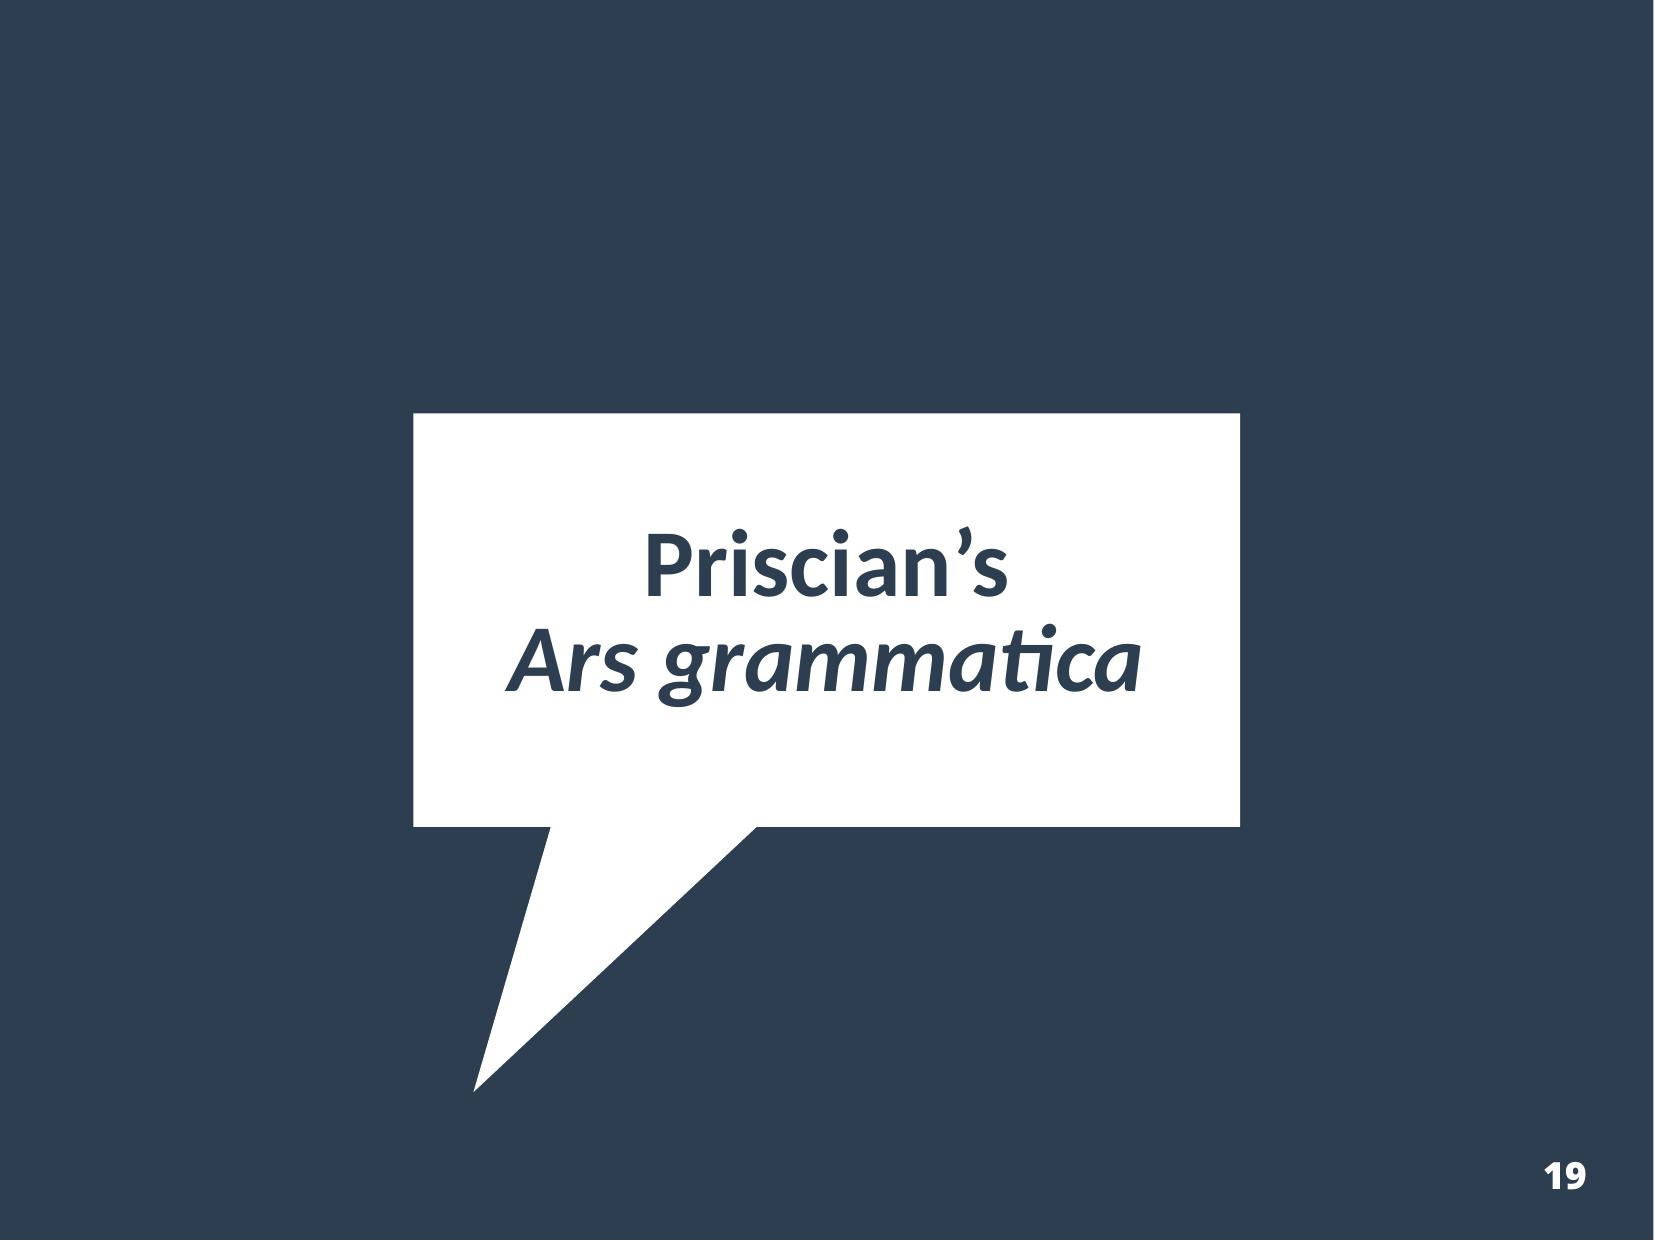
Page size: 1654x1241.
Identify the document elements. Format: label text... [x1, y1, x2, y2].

title Priscian’s Ars grammatica [442, 442, 1211, 798]
